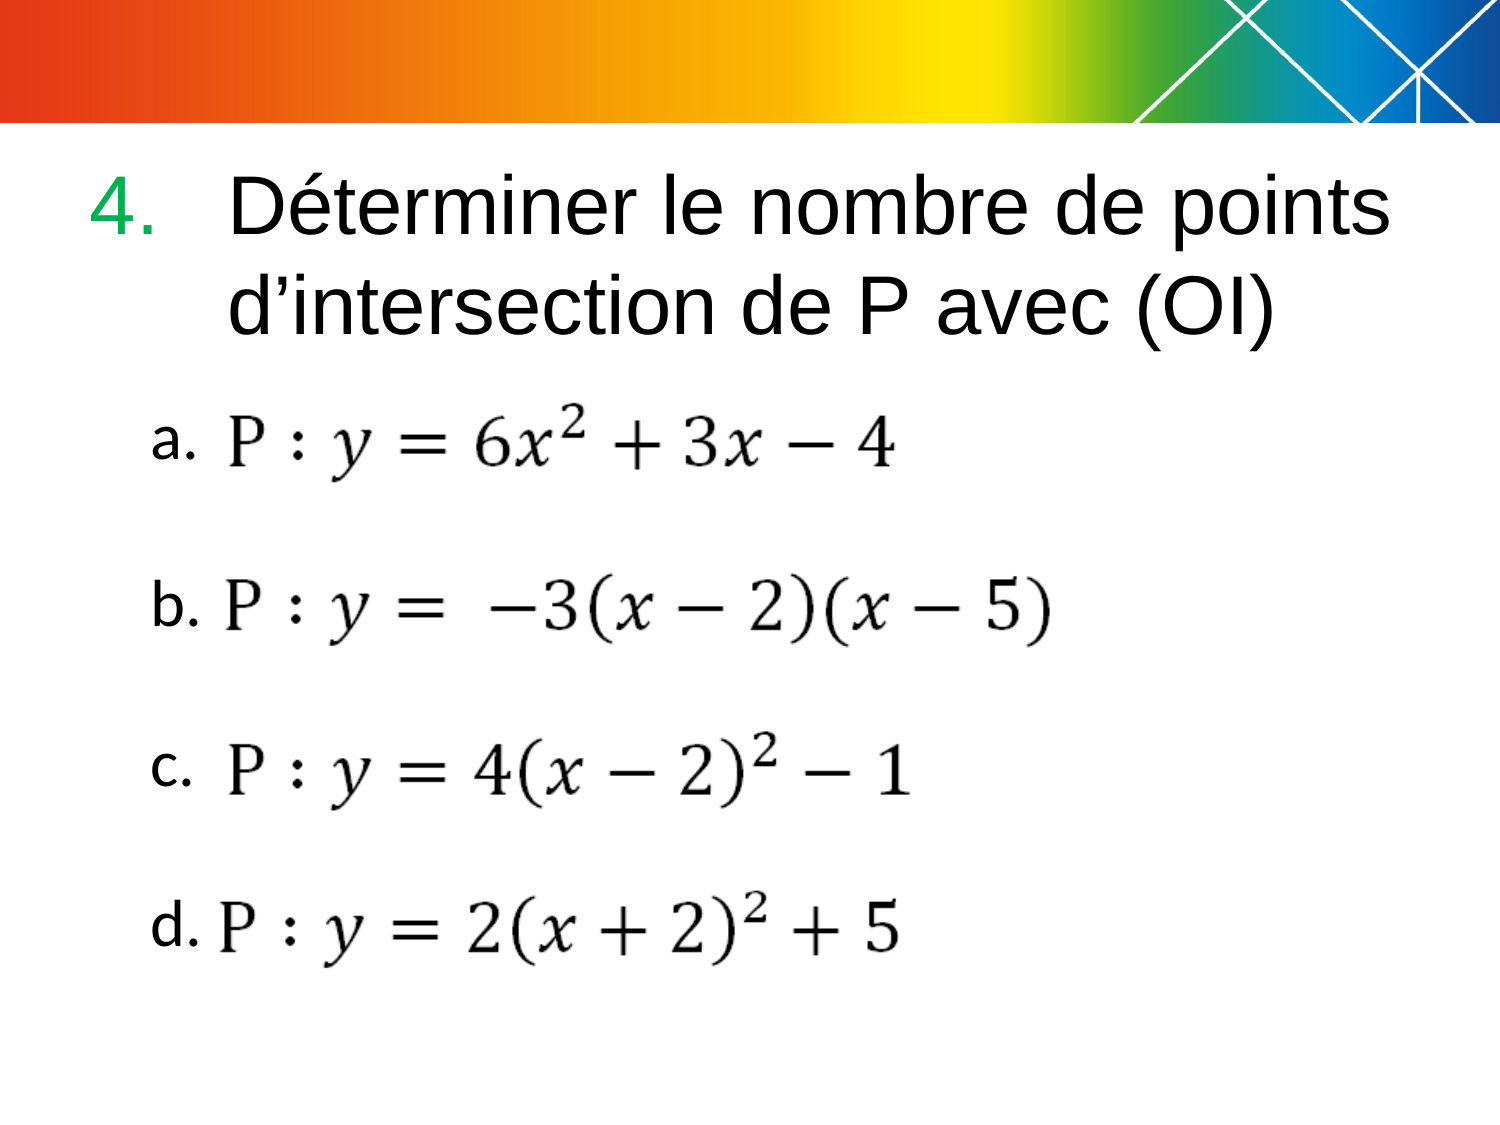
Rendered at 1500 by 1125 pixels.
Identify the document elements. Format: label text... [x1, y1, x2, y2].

picture [206, 869, 918, 976]
picture [1340, 0, 1500, 123]
picture [218, 716, 925, 817]
text_box Déterminer le nombre de points d’intersection de P avec (OI) [75, 164, 1500, 339]
picture [218, 556, 1067, 654]
text_box a. b. c. d. [135, 385, 691, 1048]
picture [0, 0, 1359, 123]
picture [206, 397, 924, 484]
